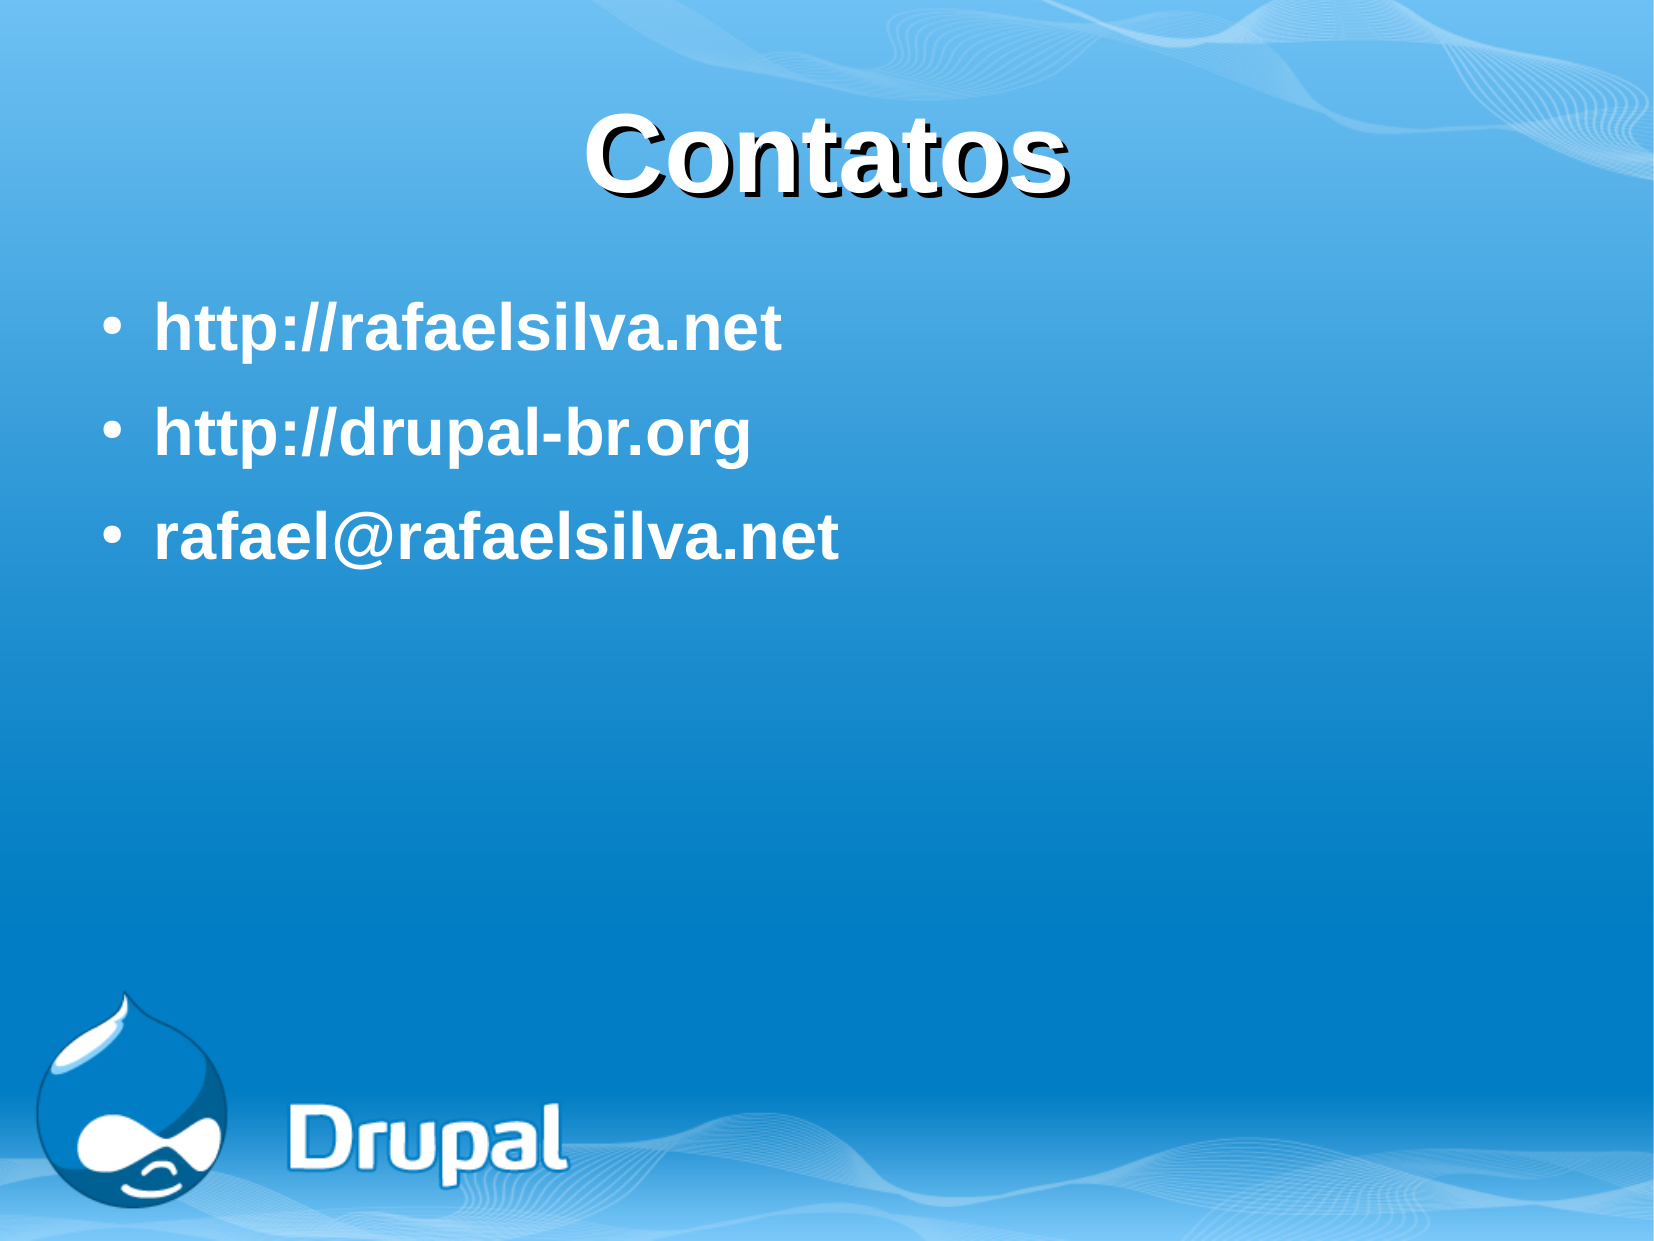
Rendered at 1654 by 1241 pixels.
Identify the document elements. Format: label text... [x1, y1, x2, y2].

list http://rafaelsilva.net http://drupal-br.org rafael@rafaelsilva.net [82, 290, 1571, 1109]
picture [0, 0, 1654, 1241]
title Contatos [82, 49, 1571, 257]
